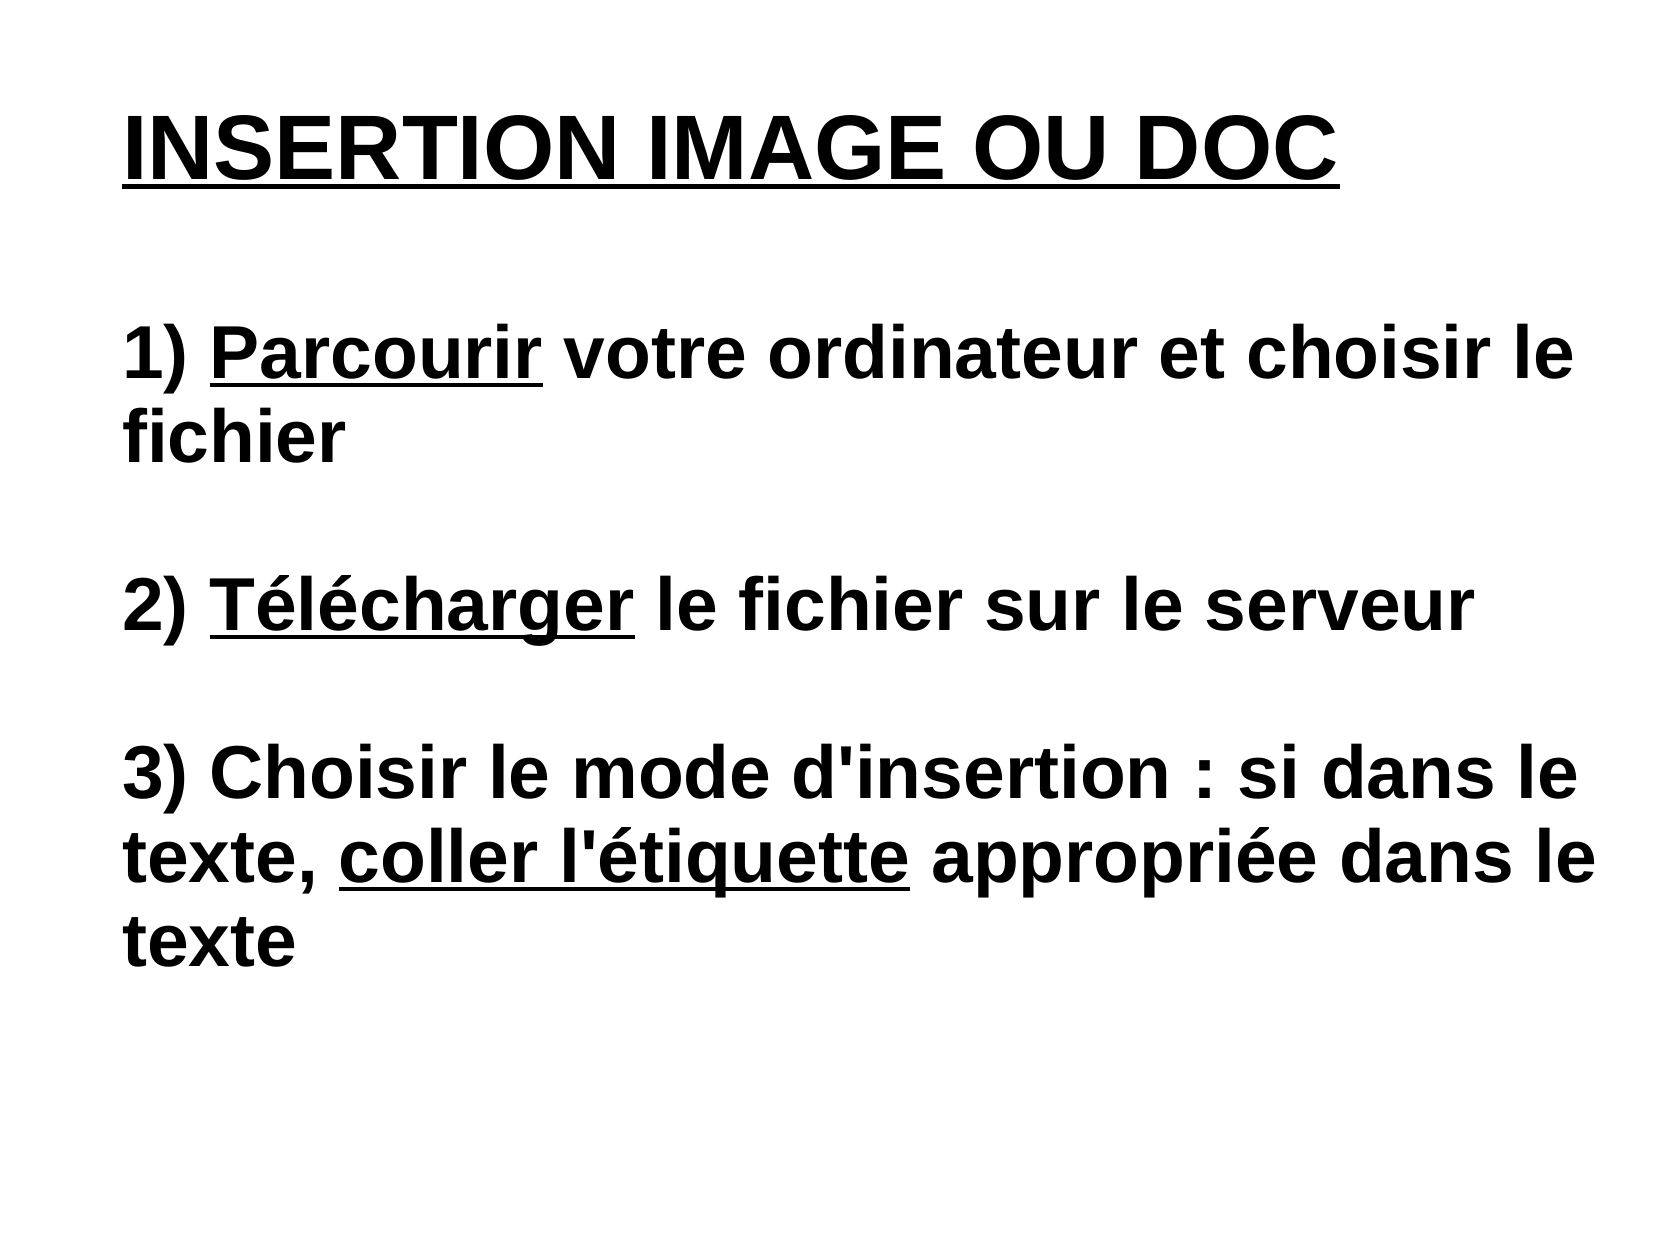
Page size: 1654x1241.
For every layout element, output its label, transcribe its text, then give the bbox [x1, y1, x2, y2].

text_box INSERTION IMAGE OU DOC 1) Parcourir votre ordinateur et choisir le fichier 2) Télécharger le fichier sur le serveur 3) Choisir le mode d'insertion : si dans le texte, coller l'étiquette appropriée dans le texte [107, 88, 1633, 990]
